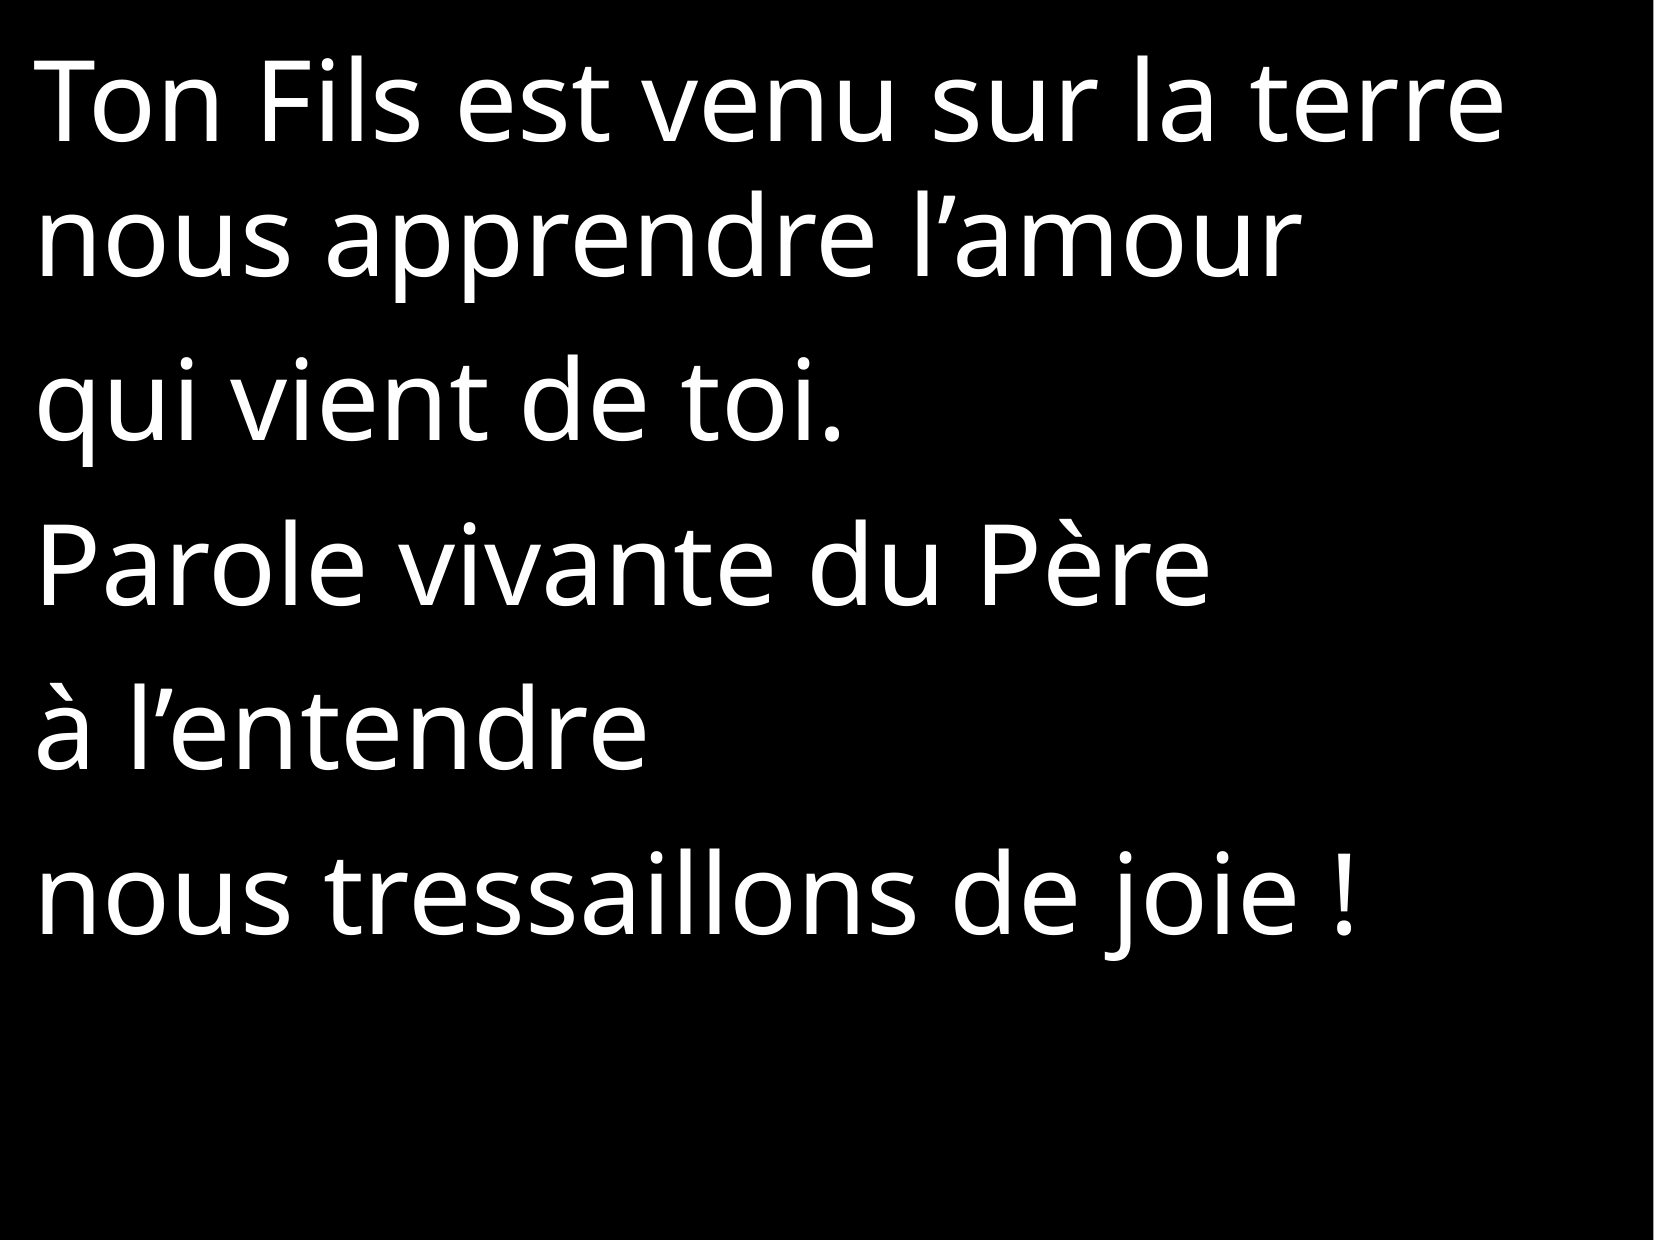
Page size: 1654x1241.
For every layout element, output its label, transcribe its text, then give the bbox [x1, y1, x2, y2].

list Ton Fils est venu sur la terre nous apprendre l’amour qui vient de toi. Parole vivante du Père à l’entendre nous tressaillons de joie ! [0, 21, 1648, 1241]
